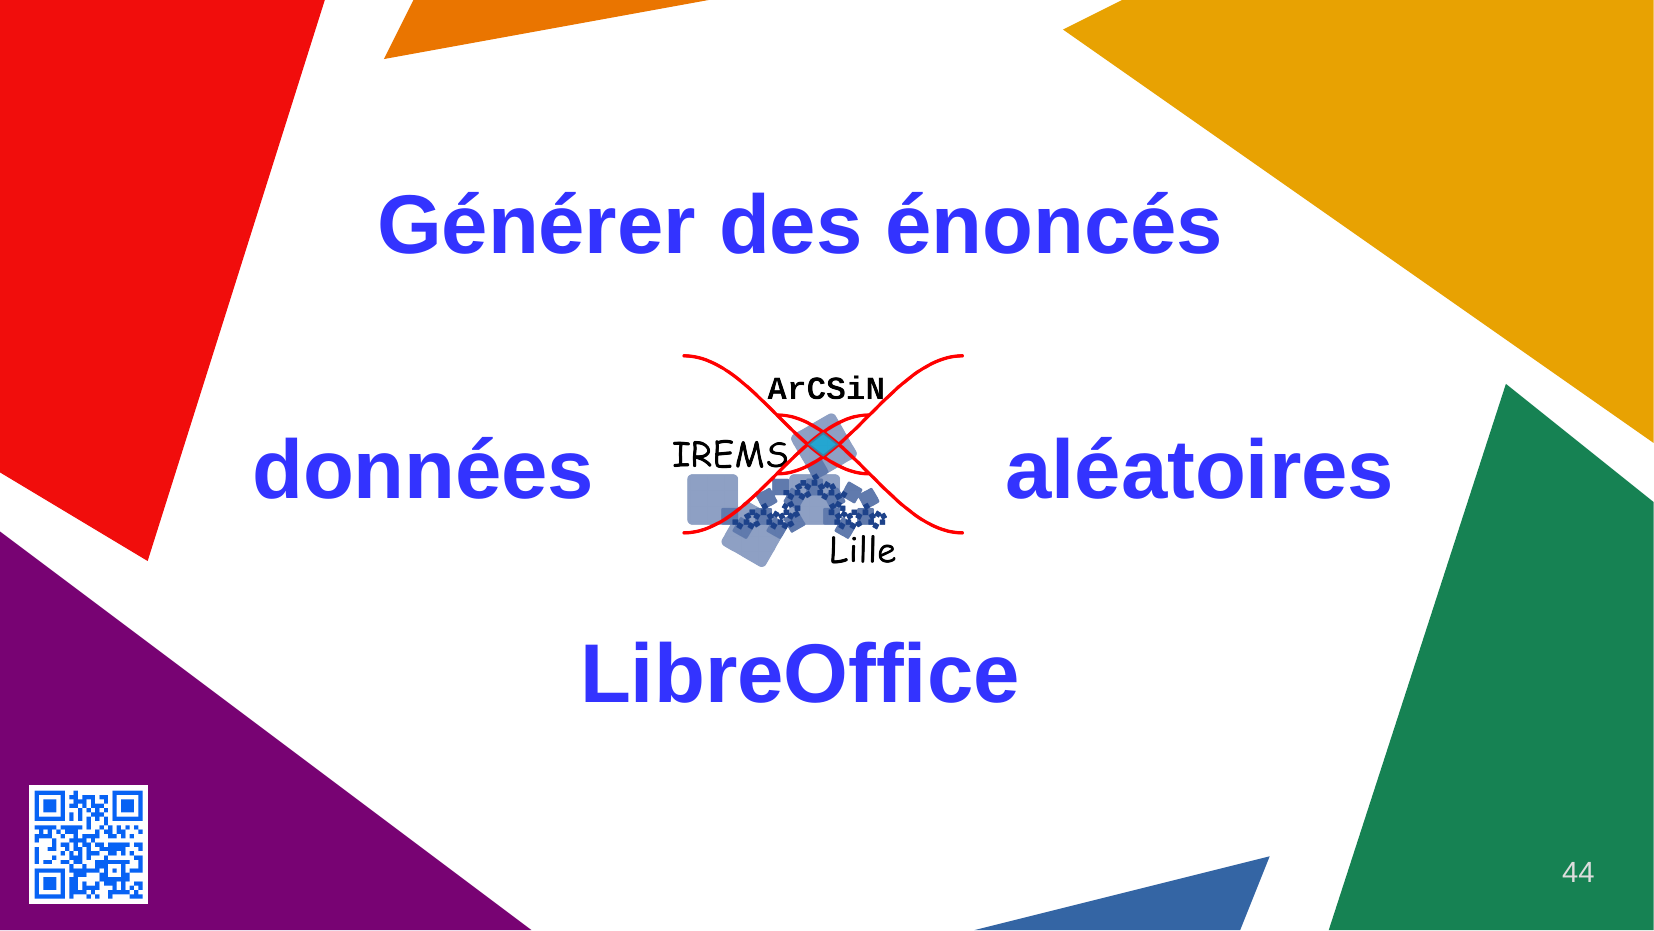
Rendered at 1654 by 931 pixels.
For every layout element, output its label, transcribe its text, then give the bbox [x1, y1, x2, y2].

text_box Générer des énoncés données aléatoires LibreOffice [135, 171, 1465, 821]
picture [29, 785, 148, 904]
picture [673, 354, 964, 567]
